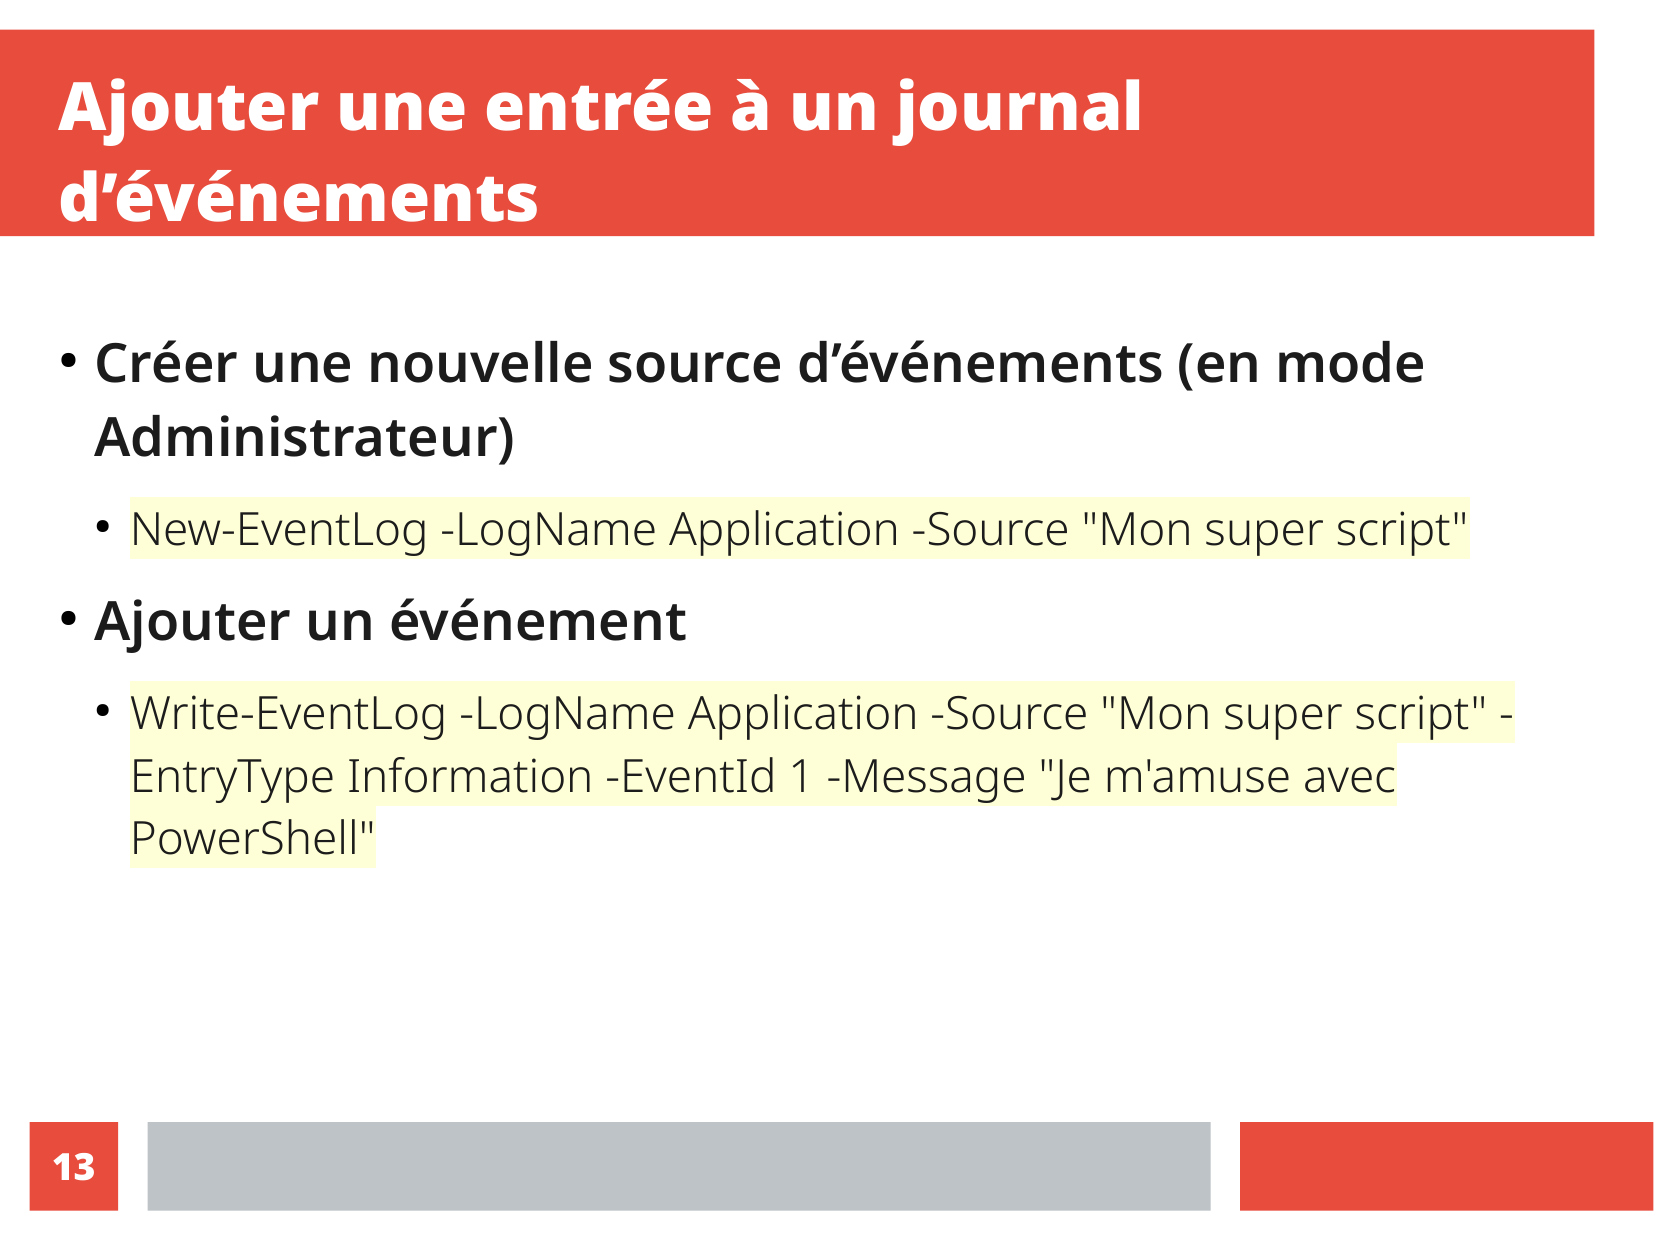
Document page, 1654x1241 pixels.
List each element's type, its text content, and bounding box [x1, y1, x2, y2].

title Ajouter une entrée à un journal d’événements [59, 59, 1595, 207]
list Créer une nouvelle source d’événements (en mode Administrateur) New-EventLog -LogName Application -Source "Mon super script" Ajouter un événement Write-EventLog -LogName Application -Source "Mon super script" -EntryType Information -EventId 1 -Message "Je m'amuse avec PowerShell" [59, 324, 1565, 1093]
